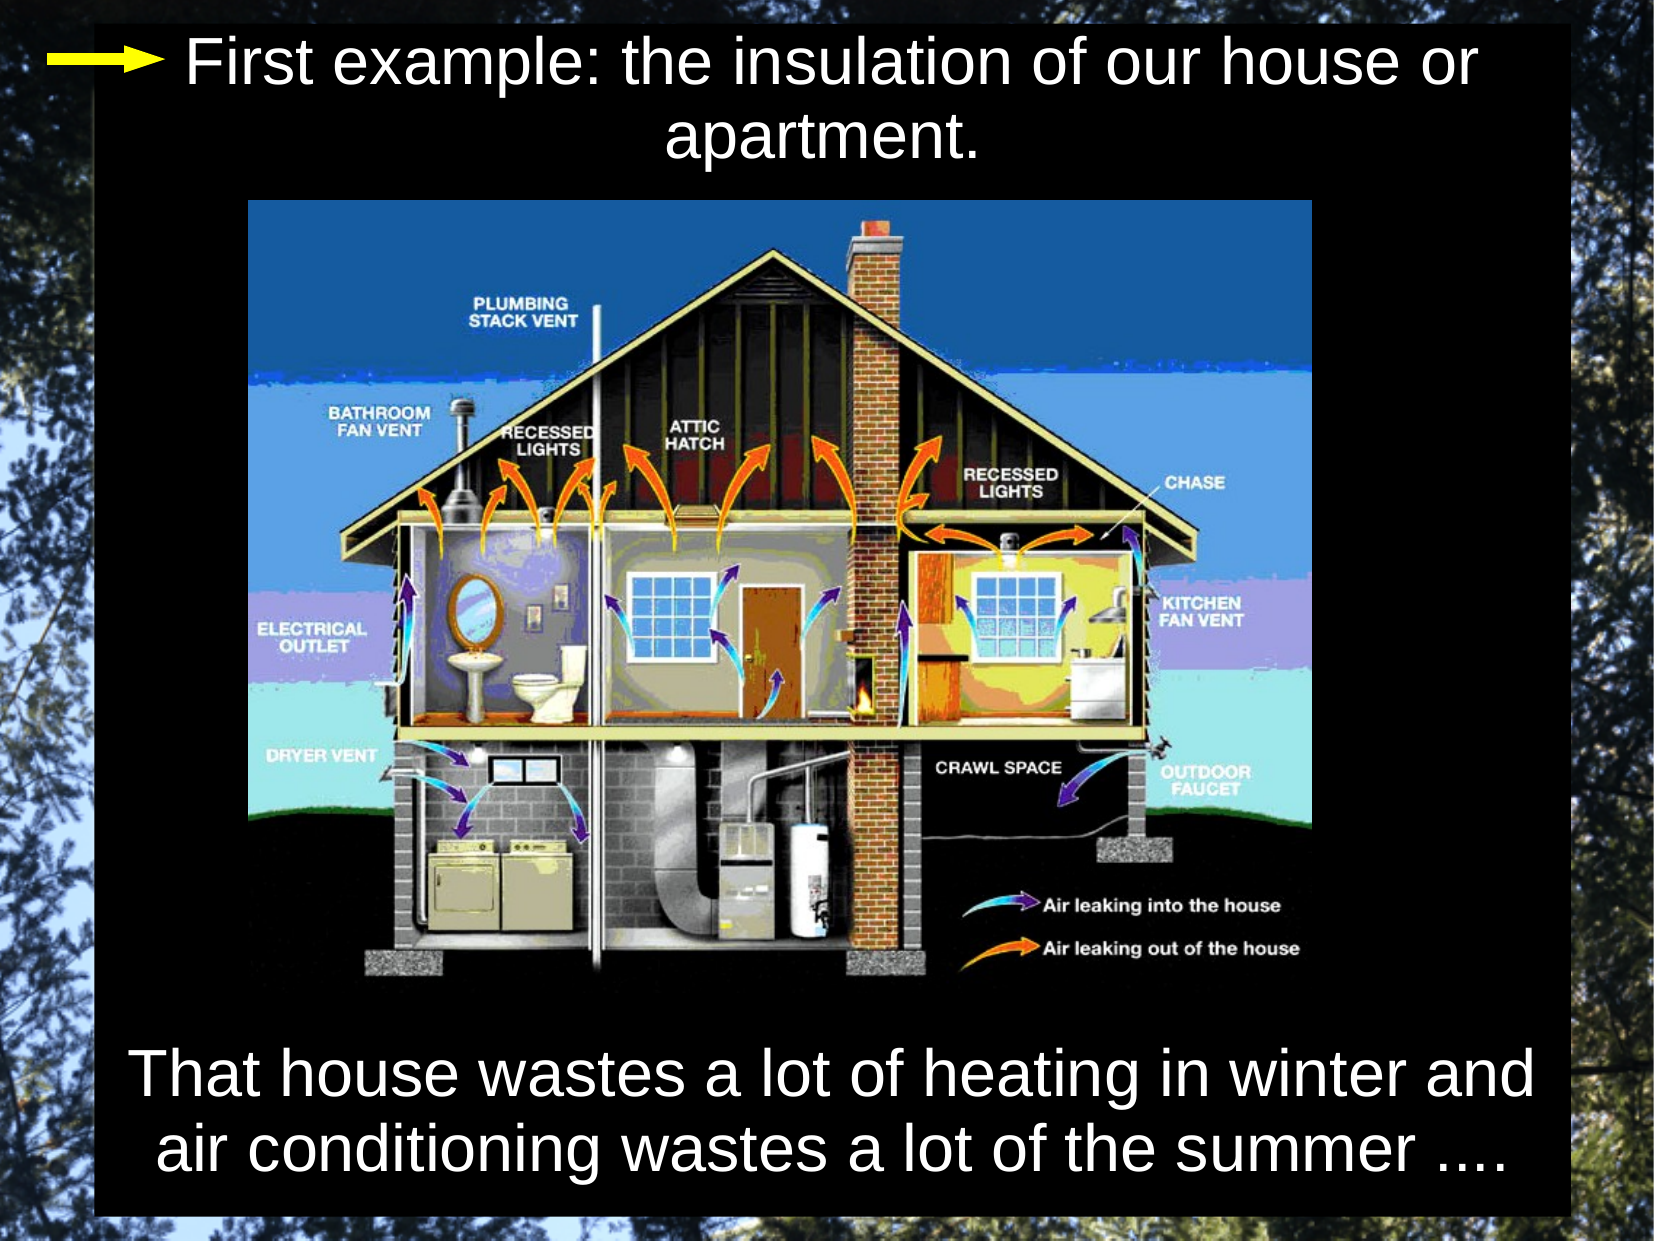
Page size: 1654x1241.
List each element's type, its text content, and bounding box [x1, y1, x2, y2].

list First example: the insulation of our house or apartment. That house wastes a lot of heating in winter and air conditioning wastes a lot of the summer .... [94, 23, 1571, 1217]
picture [0, 0, 1654, 1241]
